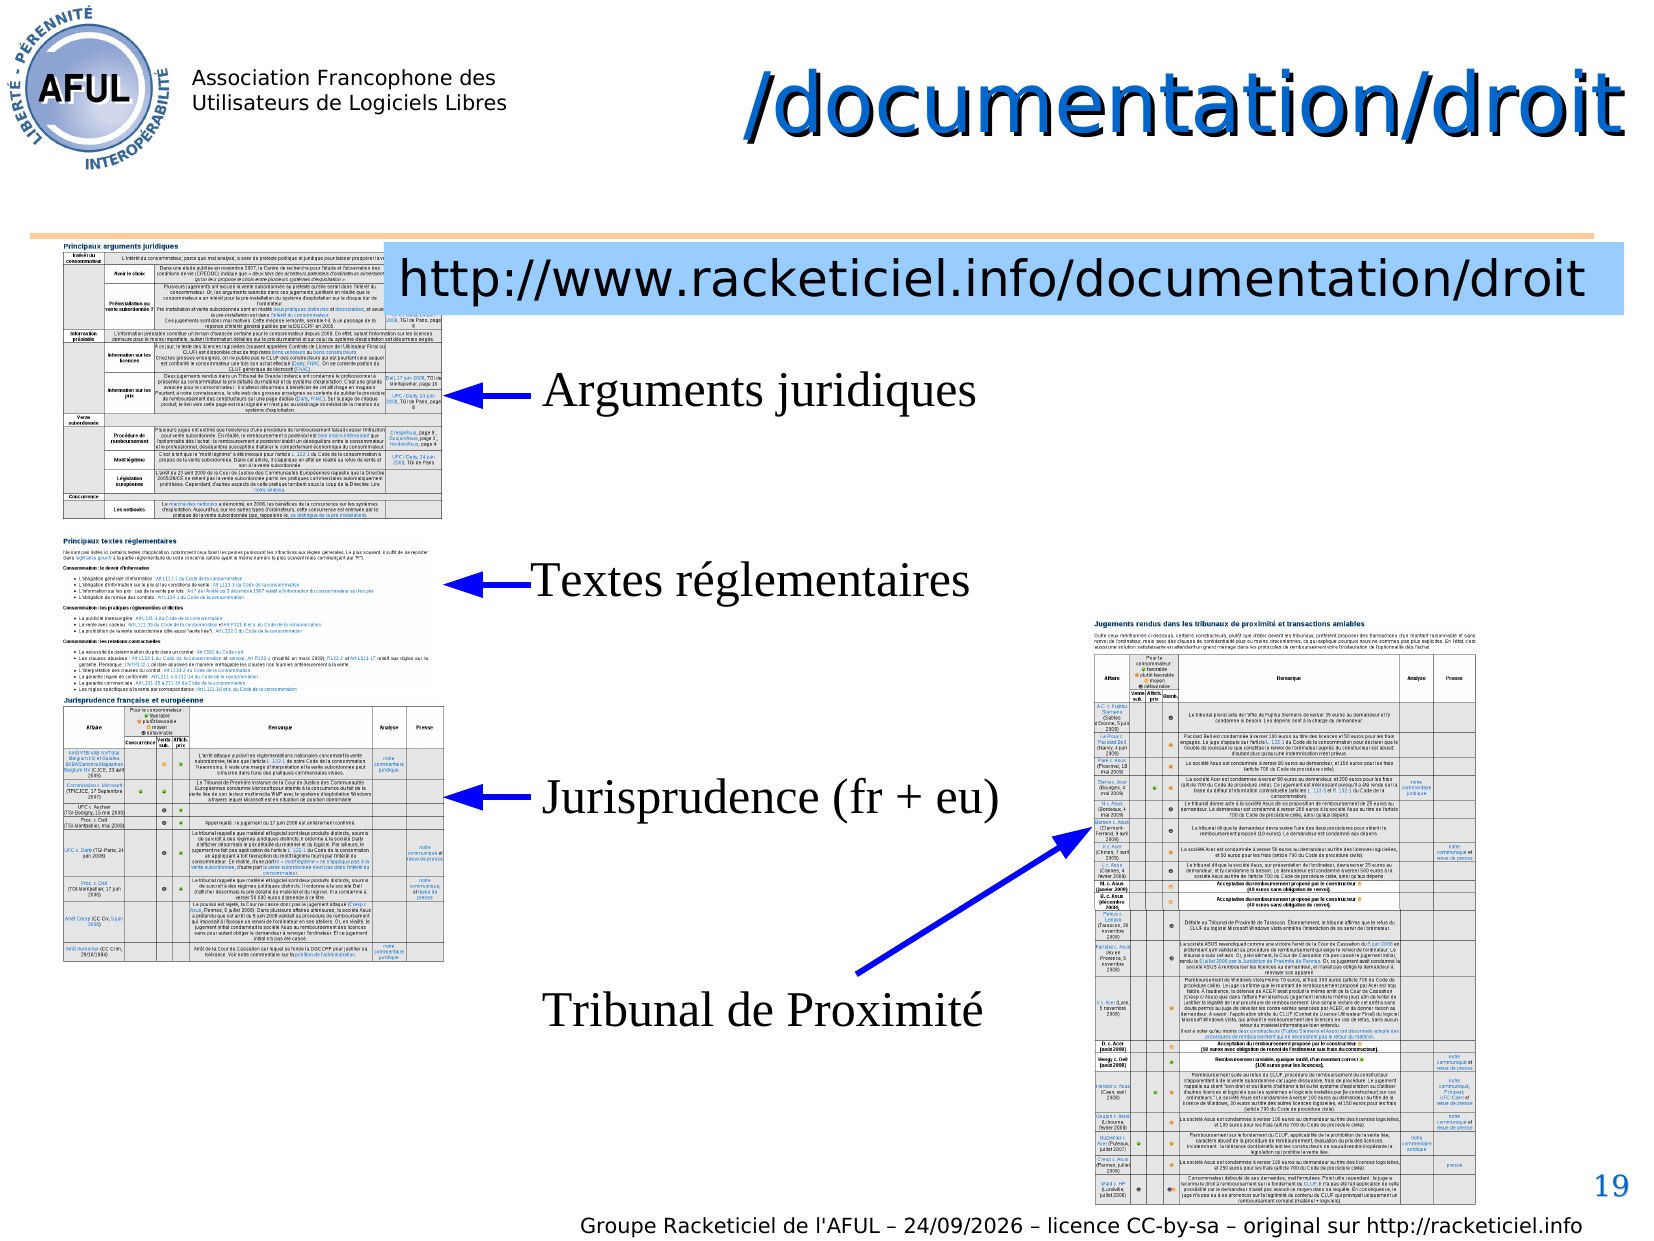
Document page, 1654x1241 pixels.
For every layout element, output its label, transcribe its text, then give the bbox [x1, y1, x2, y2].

text_box http://www.racketiciel.info/documentation/droit [383, 242, 1625, 316]
text_box Tribunal de Proximité [527, 974, 1000, 1050]
text_box Textes réglementaires [515, 544, 987, 621]
picture [62, 242, 443, 520]
picture [62, 537, 430, 693]
picture [62, 696, 446, 963]
text_box Arguments juridiques [527, 354, 993, 430]
picture [0, 0, 178, 178]
title /documentation/droit [501, 7, 1625, 200]
text_box Jurisprudence (fr + eu) [527, 761, 1016, 838]
picture [1092, 620, 1477, 1206]
